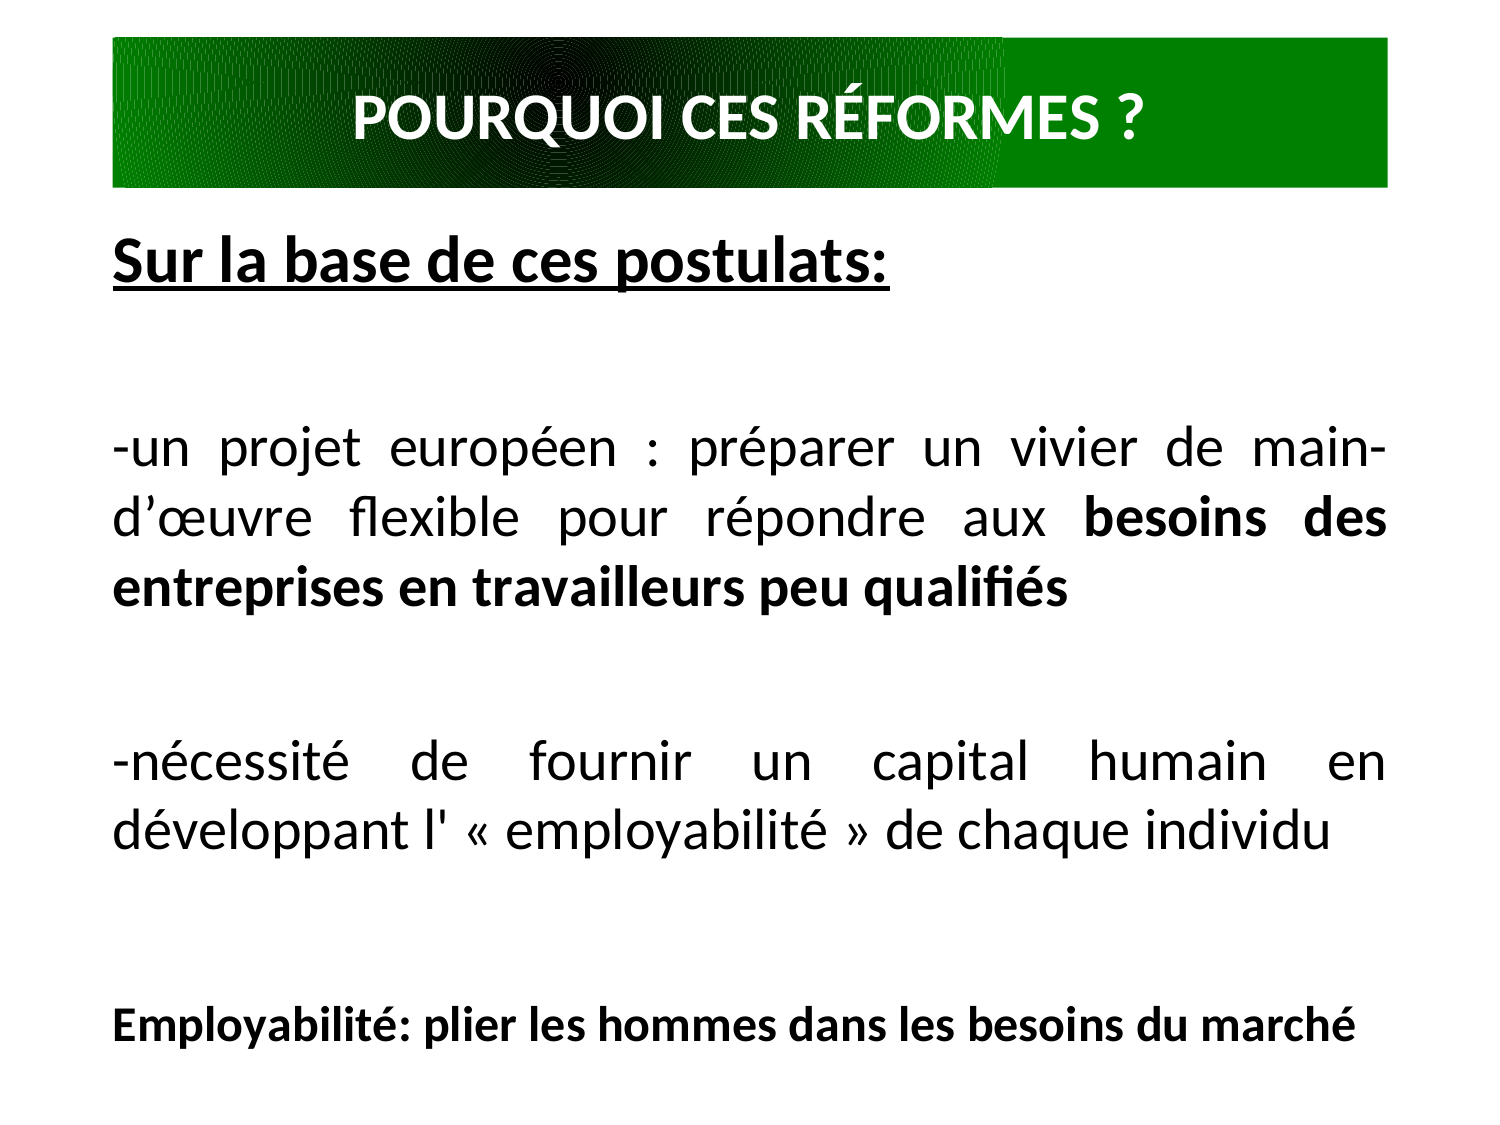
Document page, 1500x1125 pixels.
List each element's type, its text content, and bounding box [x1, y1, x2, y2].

title POURQUOI CES RÉFORMES ? [112, 37, 1388, 188]
subtitle Sur la base de ces postulats: -un projet européen : préparer un vivier de main-d’œuvre flexible pour répondre aux besoins des entreprises en travailleurs peu qualifiés -nécessité de fournir un capital humain en développant l' « employabilité » de chaque individu Employabilité: plier les hommes dans les besoins du marché [112, 215, 1388, 1125]
